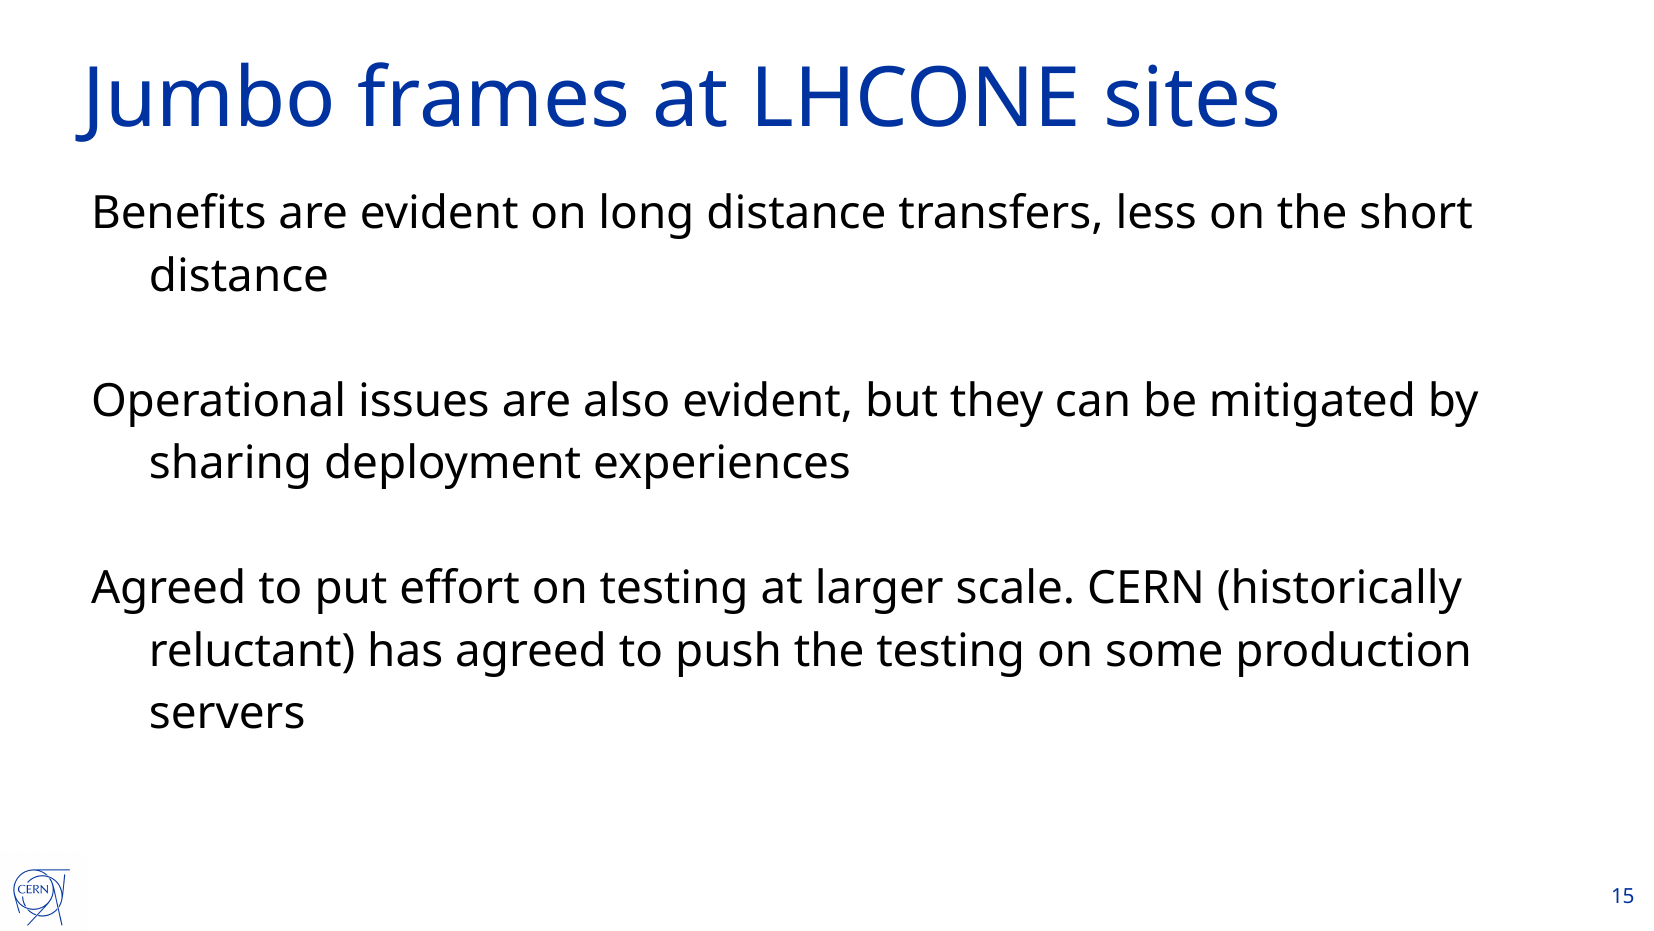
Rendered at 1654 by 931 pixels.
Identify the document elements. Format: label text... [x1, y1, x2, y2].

text_box Benefits are evident on long distance transfers, less on the short distance Operational issues are also evident, but they can be mitigated by sharing deployment experiences Agreed to put effort on testing at larger scale. CERN (historically reluctant) has agreed to push the testing on some production servers [76, 172, 1601, 931]
picture [0, 850, 76, 931]
title Jumbo frames at LHCONE sites [82, 37, 1571, 166]
